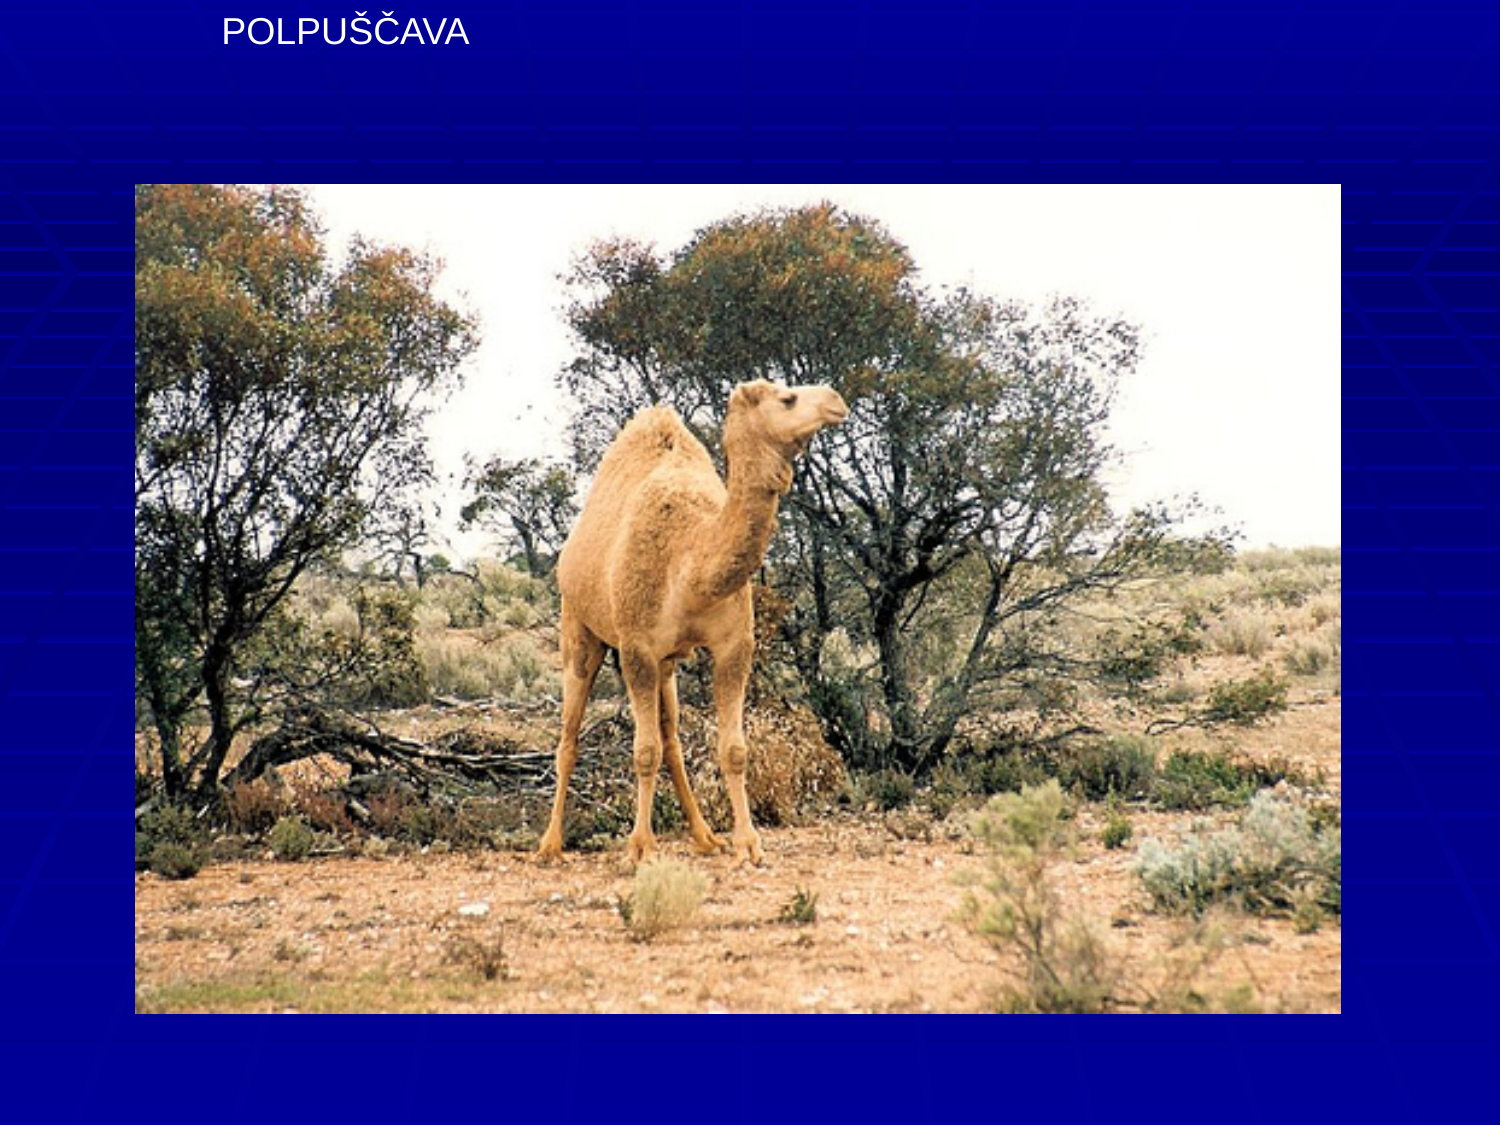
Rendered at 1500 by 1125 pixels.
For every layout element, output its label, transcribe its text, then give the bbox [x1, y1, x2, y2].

picture [135, 184, 1341, 1014]
text_box POLPUŠČAVA [206, 0, 739, 60]
